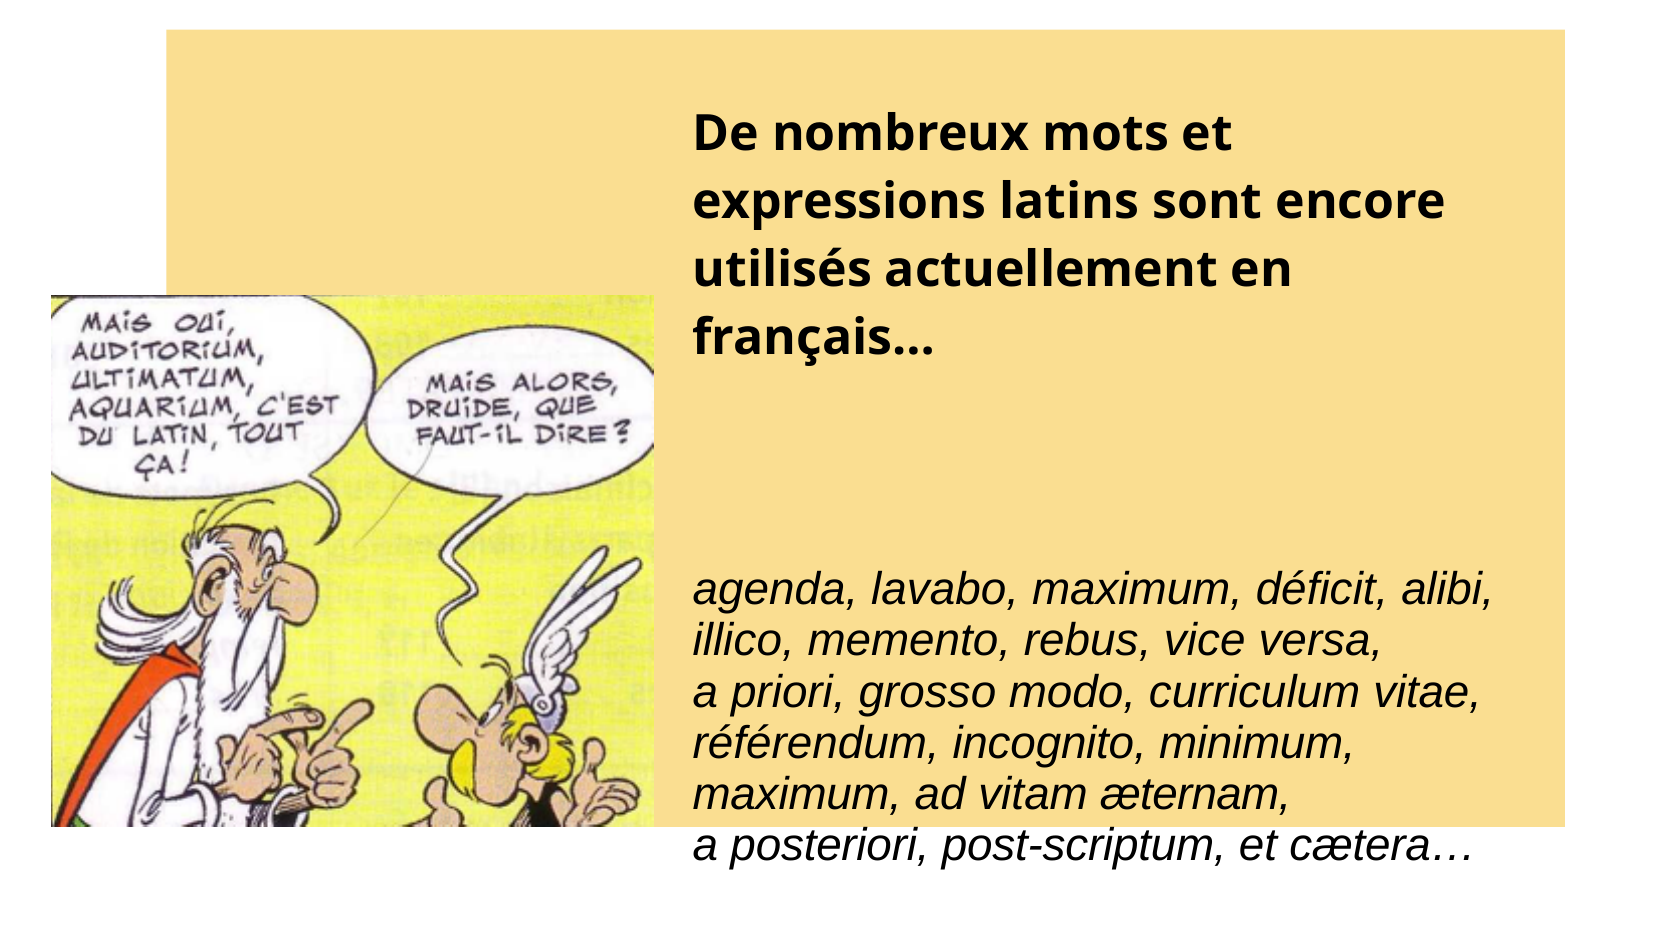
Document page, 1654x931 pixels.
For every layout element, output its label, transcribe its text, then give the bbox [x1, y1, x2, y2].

text_box De nombreux mots et expressions latins sont encore utilisés actuellement en français… agenda, lavabo, maximum, déficit, alibi, illico, memento, rebus, vice versa, a priori, grosso modo, curriculum vitae, référendum, incognito, minimum, maximum, ad vitam æternam, a posteriori, post-scriptum, et cætera… [677, 89, 1536, 931]
picture [51, 295, 654, 827]
text_box [166, 29, 1565, 827]
